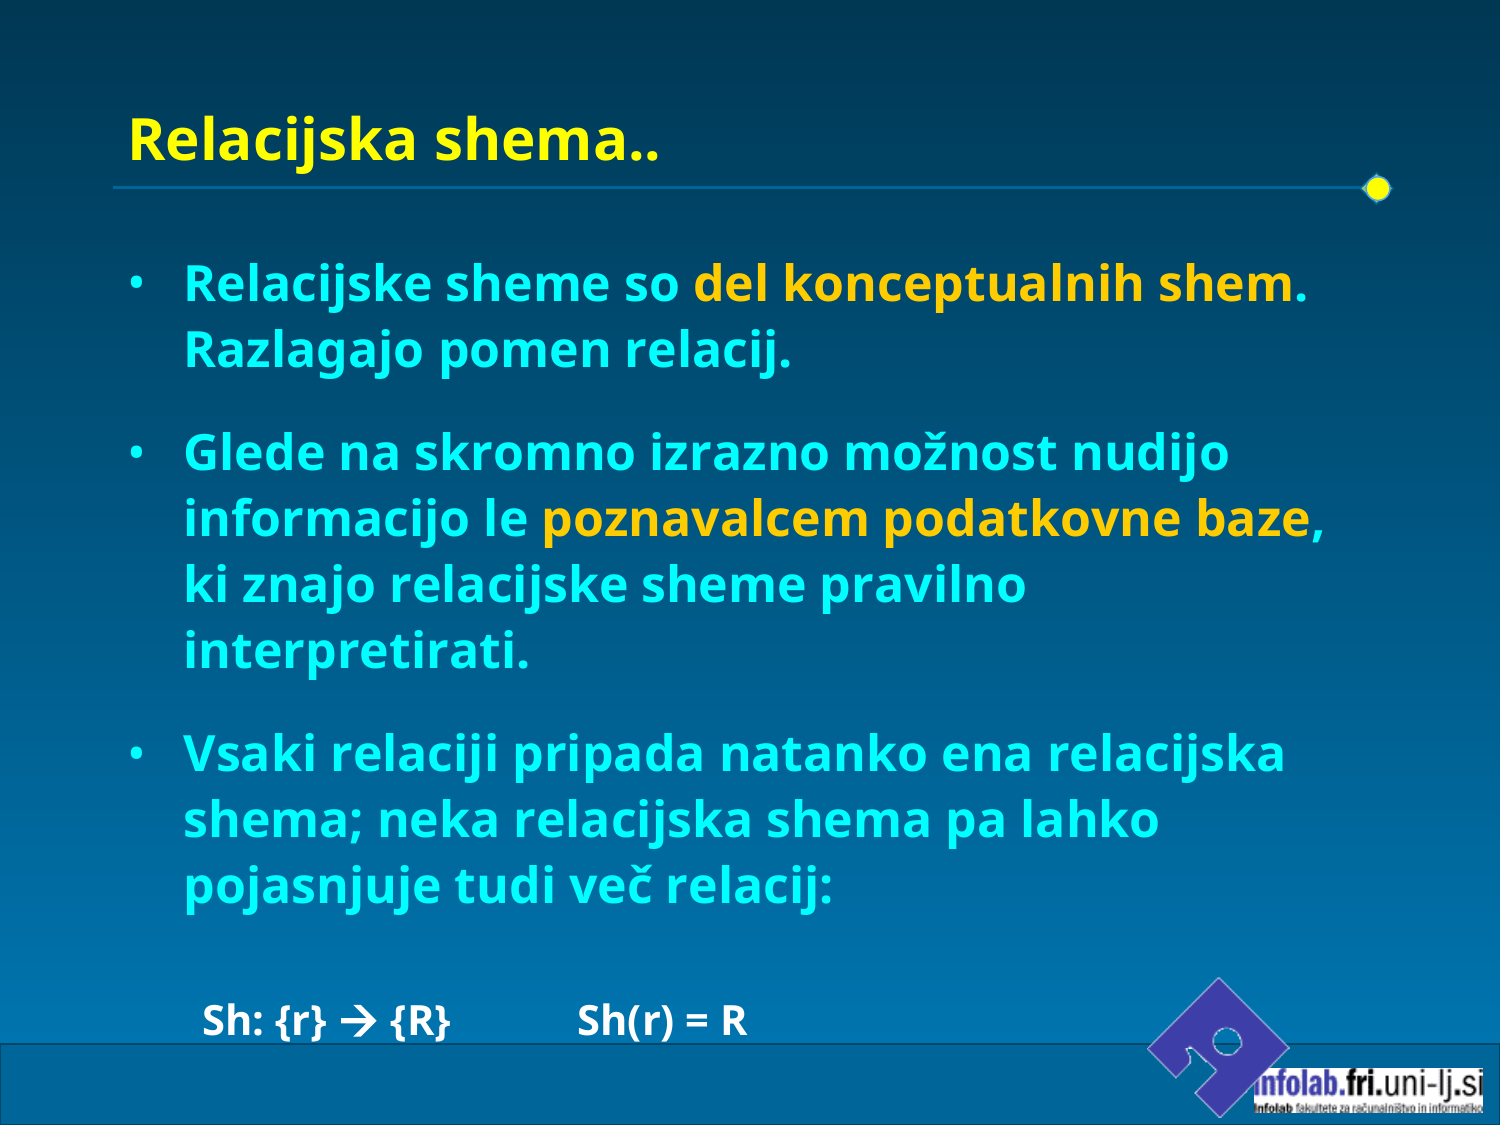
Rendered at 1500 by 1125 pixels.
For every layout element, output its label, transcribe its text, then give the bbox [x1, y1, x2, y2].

title Relacijska shema.. [112, 94, 1388, 181]
picture [1388, 1069, 1482, 1112]
list Relacijske sheme so del konceptualnih shem. Razlagajo pomen relacij. Glede na skromno izrazno možnost nudijo informacijo le poznavalcem podatkovne baze, ki znajo relacijske sheme pravilno interpretirati. Vsaki relaciji pripada natanko ena relacijska shema; neka relacijska shema pa lahko pojasnjuje tudi več relacij: Sh: {r}  {R} Sh(r) = R [112, 237, 1388, 1117]
